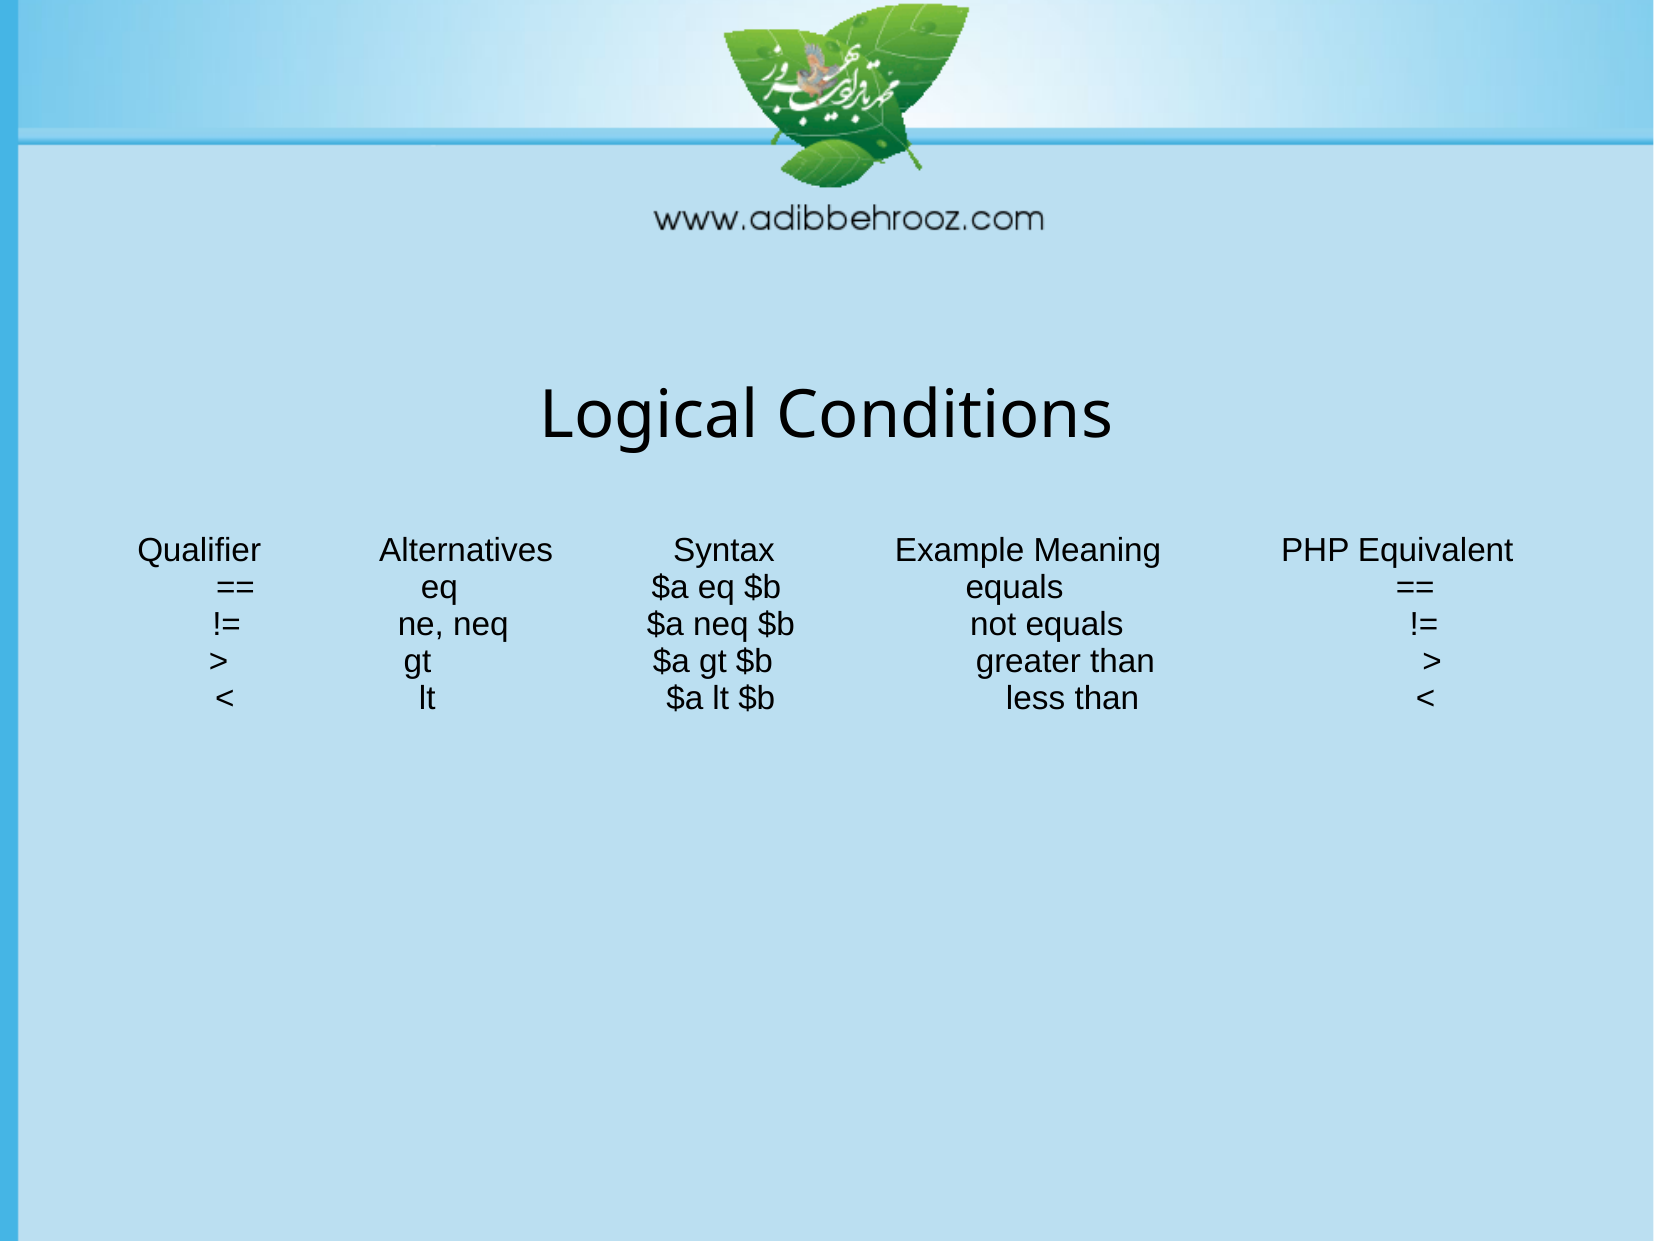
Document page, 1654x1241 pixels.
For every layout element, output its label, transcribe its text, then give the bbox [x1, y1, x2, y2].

picture [0, 0, 1654, 1241]
text_box Logical Conditions Qualifier Alternatives Syntax Example Meaning PHP Equivalent == eq $a eq $b equals == != ne, neq $a neq $b not equals != > gt $a gt $b greater than > < lt $a lt $b less than < [82, 56, 1571, 1102]
